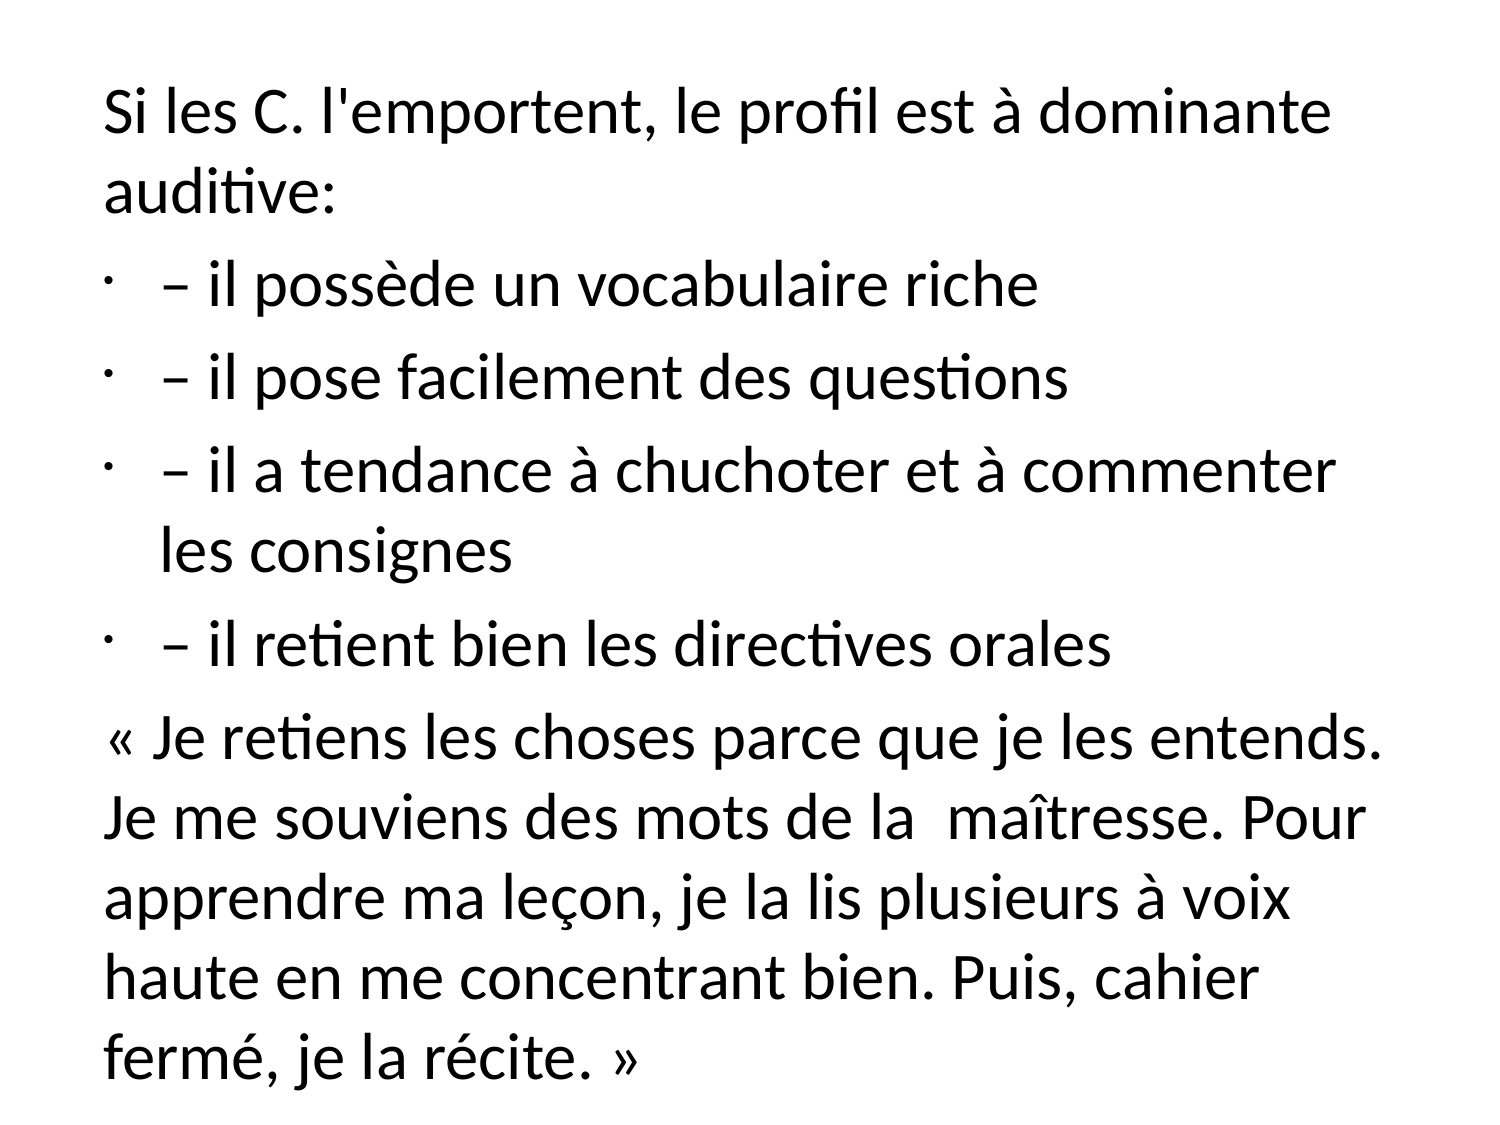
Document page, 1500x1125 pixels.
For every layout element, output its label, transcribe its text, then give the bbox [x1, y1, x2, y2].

title [75, 45, 1425, 233]
list Si les C. l'emportent, le profil est à dominante auditive: – il possède un vocabulaire riche – il pose facilement des questions – il a tendance à chuchoter et à commenter les consignes – il retient bien les directives orales « Je retiens les choses parce que je les entends. Je me souviens des mots de la maîtresse. Pour apprendre ma leçon, je la lis plusieurs à voix haute en me concentrant bien. Puis, cahier fermé, je la récite. » [88, 59, 1439, 802]
